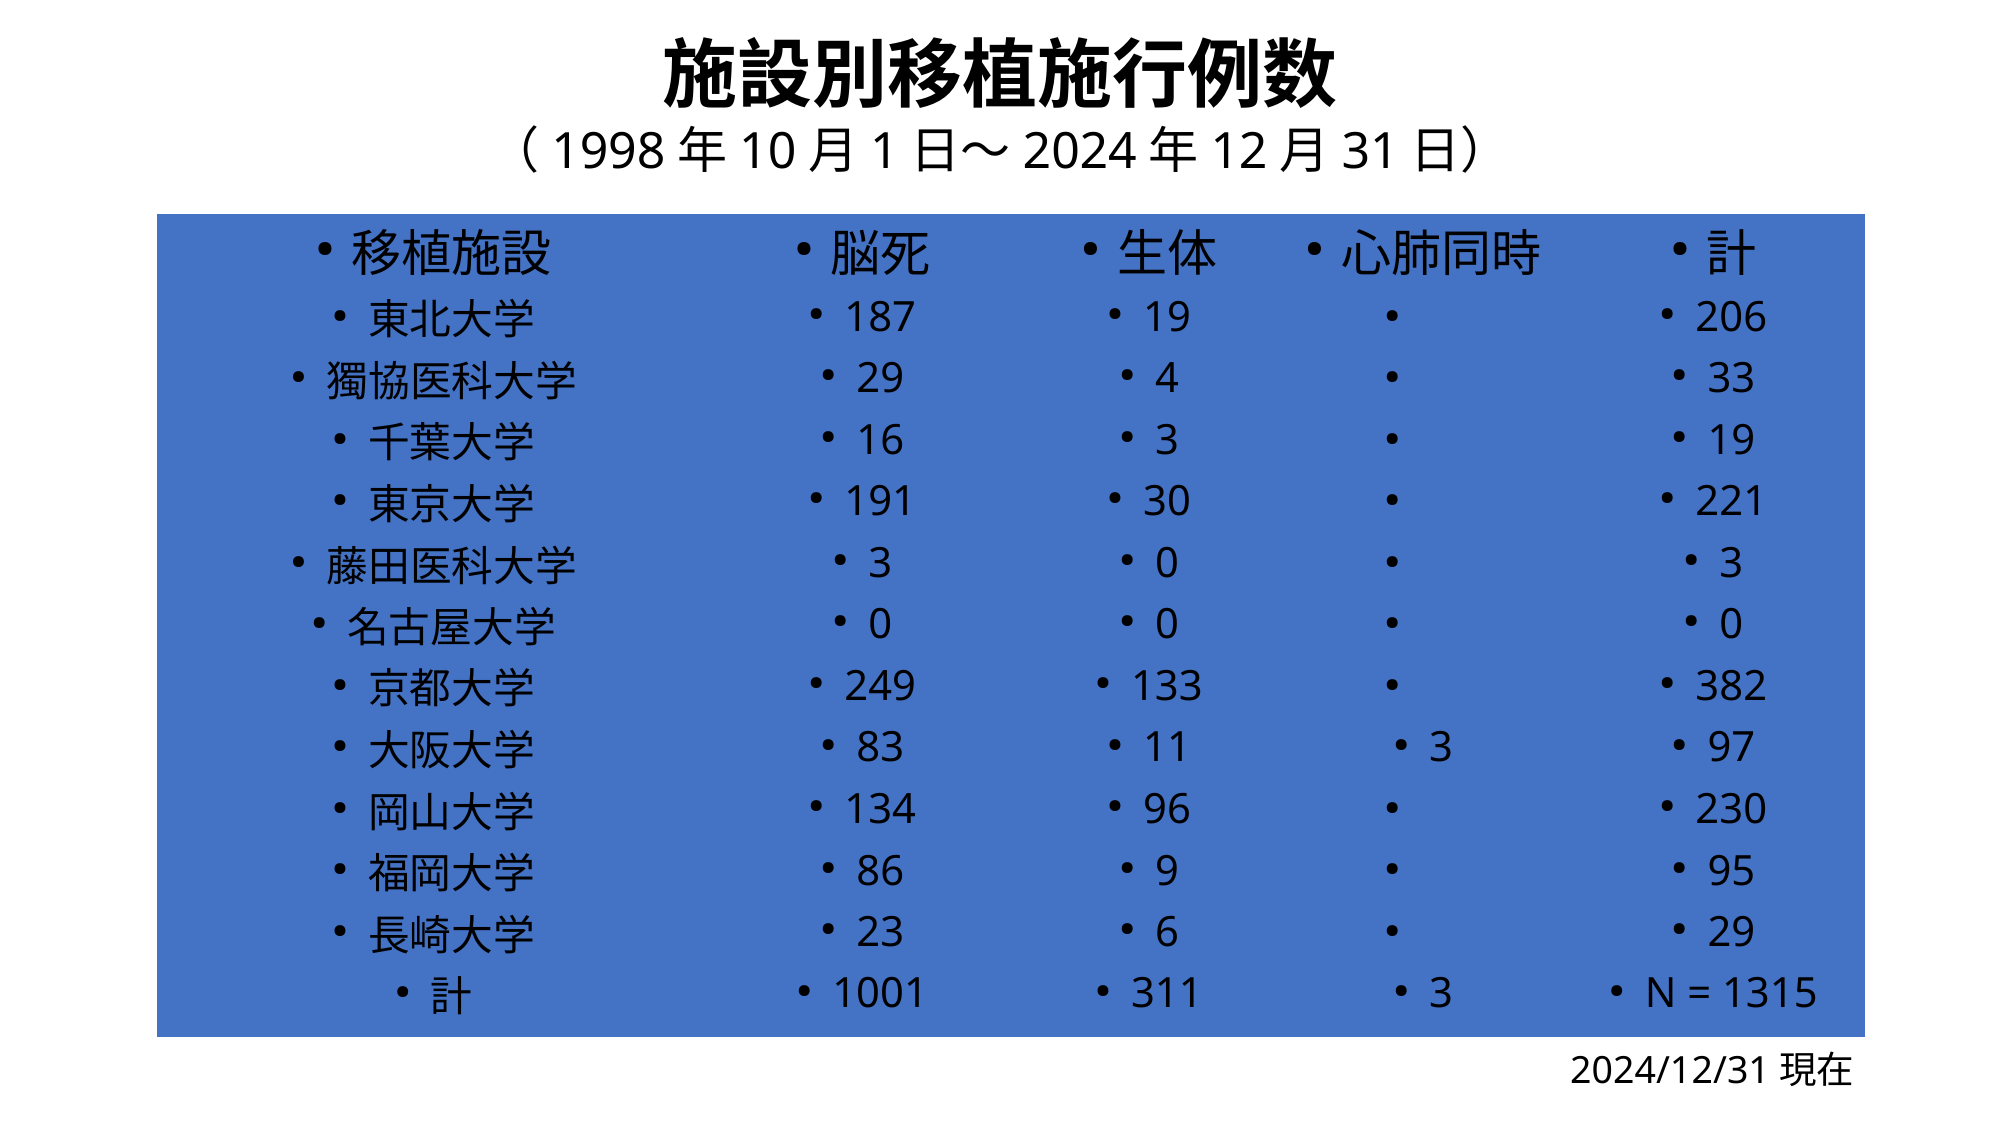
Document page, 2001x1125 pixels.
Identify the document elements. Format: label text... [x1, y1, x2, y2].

table_cell 11 [1015, 717, 1284, 779]
table_cell 249 [711, 656, 1015, 717]
text_box 2024/12/31現在 [1494, 1039, 1930, 1105]
table_cell [1284, 348, 1563, 409]
table_header 計 [1563, 214, 1865, 286]
text_box （1998年10月1日～2024年12月31日） [409, 112, 1591, 184]
table_cell 83 [711, 717, 1015, 779]
table_cell 0 [1563, 594, 1865, 656]
table_cell 3 [1563, 533, 1865, 594]
table_cell 23 [711, 902, 1015, 963]
table_header 脳死 [711, 214, 1015, 286]
table_cell [1284, 471, 1563, 533]
table_cell 86 [711, 840, 1015, 902]
table_cell 獨協医科大学 [157, 348, 711, 409]
table_cell 6 [1015, 902, 1284, 963]
table_cell 19 [1563, 409, 1865, 471]
table_cell [1284, 840, 1563, 902]
table_cell 33 [1563, 348, 1865, 409]
table_cell 311 [1015, 963, 1284, 1037]
table_cell 96 [1015, 779, 1284, 840]
table_cell [1284, 286, 1563, 348]
table_cell 0 [1015, 533, 1284, 594]
table_cell 岡山大学 [157, 779, 711, 840]
table_cell 3 [1284, 963, 1563, 1037]
table_cell 29 [711, 348, 1015, 409]
table_cell 計 [157, 963, 711, 1037]
table_cell [1284, 656, 1563, 717]
table_cell 191 [711, 471, 1015, 533]
table_cell 30 [1015, 471, 1284, 533]
table_cell [1284, 594, 1563, 656]
table_cell 19 [1015, 286, 1284, 348]
table_header 移植施設 [157, 214, 711, 286]
table_cell 京都大学 [157, 656, 711, 717]
table_cell 134 [711, 779, 1015, 840]
table_cell 藤田医科大学 [157, 533, 711, 594]
table_cell 382 [1563, 656, 1865, 717]
table_cell [1284, 409, 1563, 471]
table_cell [1284, 533, 1563, 594]
table_cell 名古屋大学 [157, 594, 711, 656]
table_cell 長崎大学 [157, 902, 711, 963]
table_cell 29 [1563, 902, 1865, 963]
table_cell [1284, 779, 1563, 840]
table_cell 187 [711, 286, 1015, 348]
table_cell 1001 [711, 963, 1015, 1037]
table_cell 0 [1015, 594, 1284, 656]
table_cell 福岡大学 [157, 840, 711, 902]
table_cell 230 [1563, 779, 1865, 840]
table_header 生体 [1015, 214, 1284, 286]
table_cell [1284, 902, 1563, 963]
table_cell 東北大学 [157, 286, 711, 348]
table_cell 3 [1284, 717, 1563, 779]
table_cell 133 [1015, 656, 1284, 717]
table_cell 9 [1015, 840, 1284, 902]
table_cell 97 [1563, 717, 1865, 779]
table_cell 千葉大学 [157, 409, 711, 471]
table_cell 16 [711, 409, 1015, 471]
table_cell 大阪大学 [157, 717, 711, 779]
table_cell 3 [1015, 409, 1284, 471]
table_cell 東京大学 [157, 471, 711, 533]
table_cell 95 [1563, 840, 1865, 902]
title 施設別移植施行例数 [55, 29, 1945, 125]
table_cell 3 [711, 533, 1015, 594]
table_cell N = 1315 [1563, 963, 1865, 1037]
table_cell 4 [1015, 348, 1284, 409]
table_cell 221 [1563, 471, 1865, 533]
table_cell 206 [1563, 286, 1865, 348]
table_cell 0 [711, 594, 1015, 656]
table_header 心肺同時 [1284, 214, 1563, 286]
